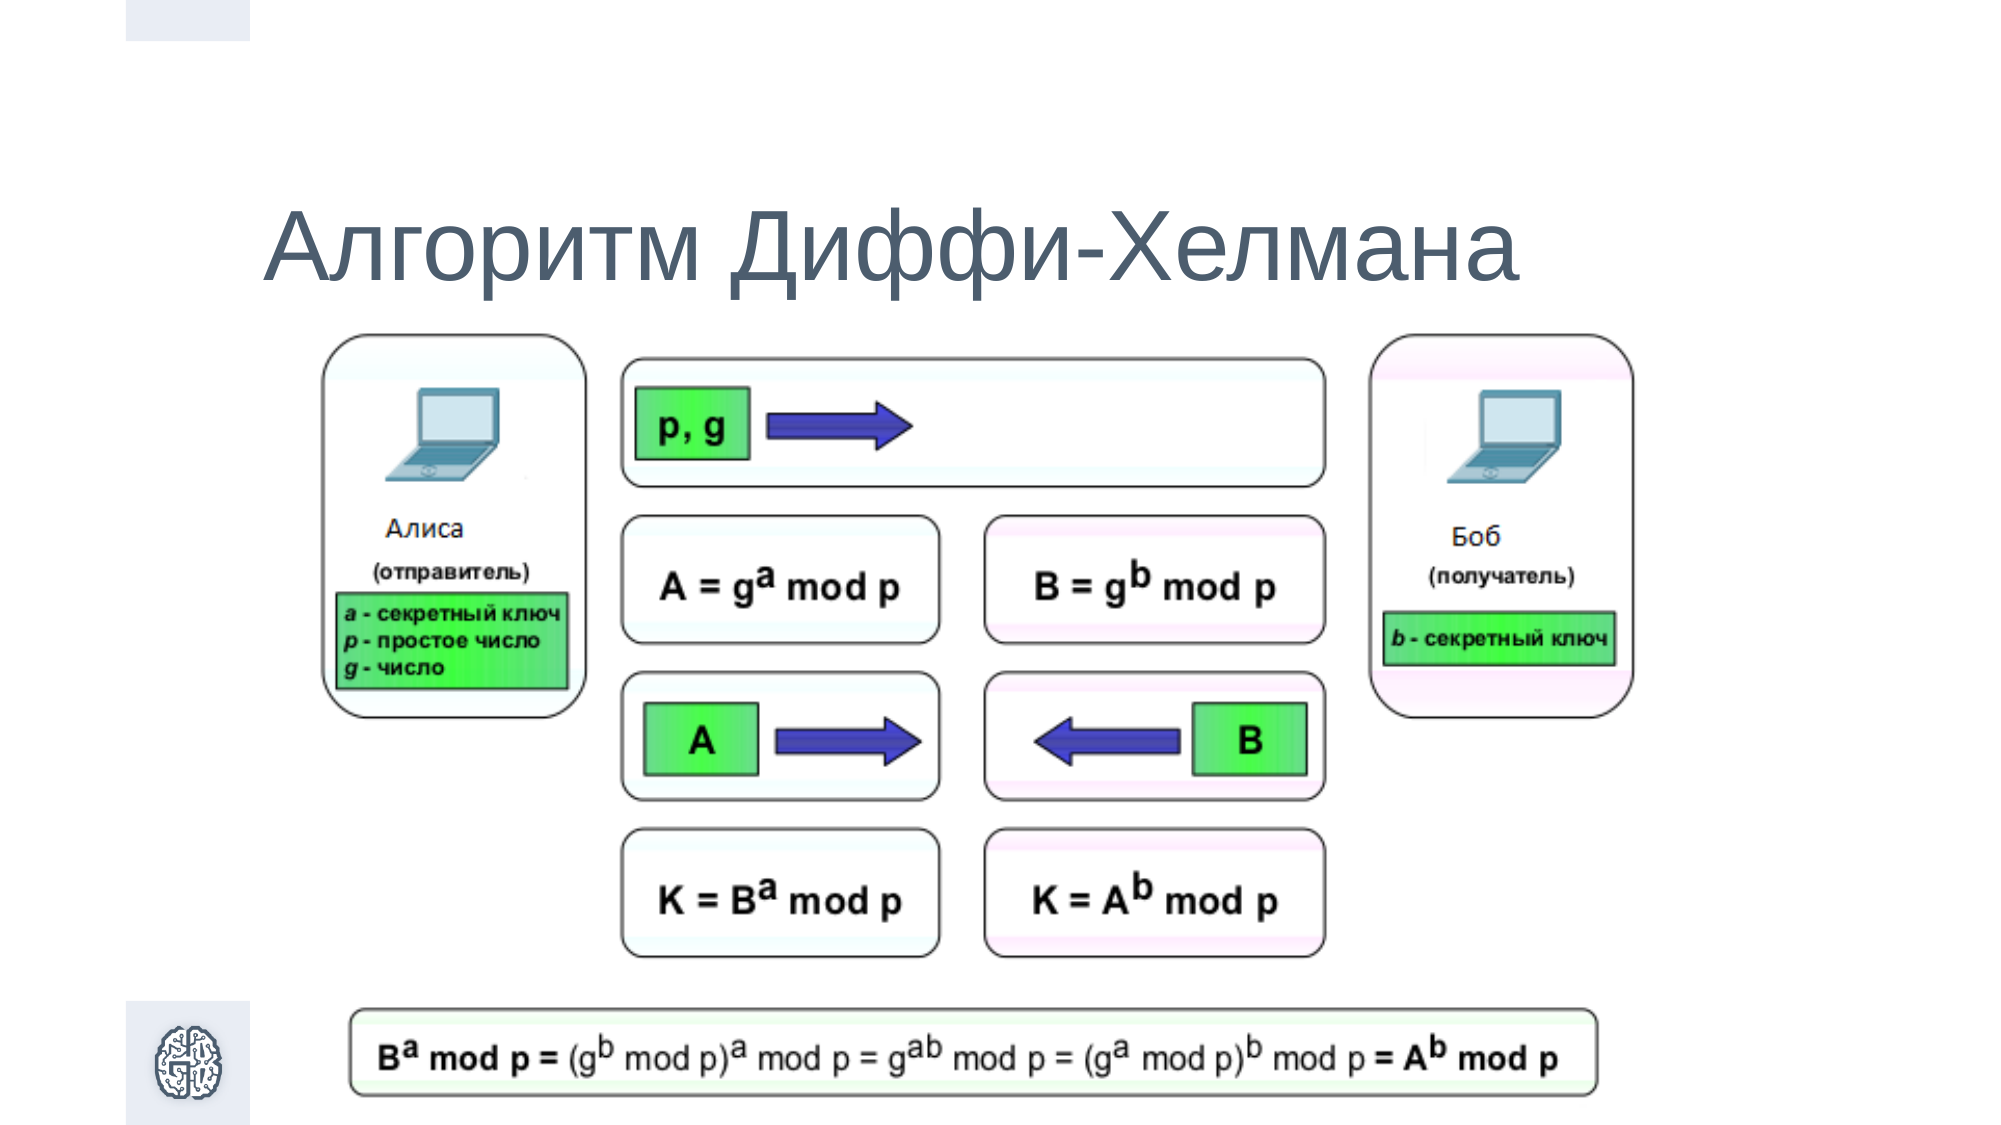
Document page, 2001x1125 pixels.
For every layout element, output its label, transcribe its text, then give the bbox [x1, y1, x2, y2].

picture [144, 1016, 232, 1110]
title Алгоритм Диффи-Хелмана [248, 124, 1752, 372]
picture [311, 328, 1645, 1108]
